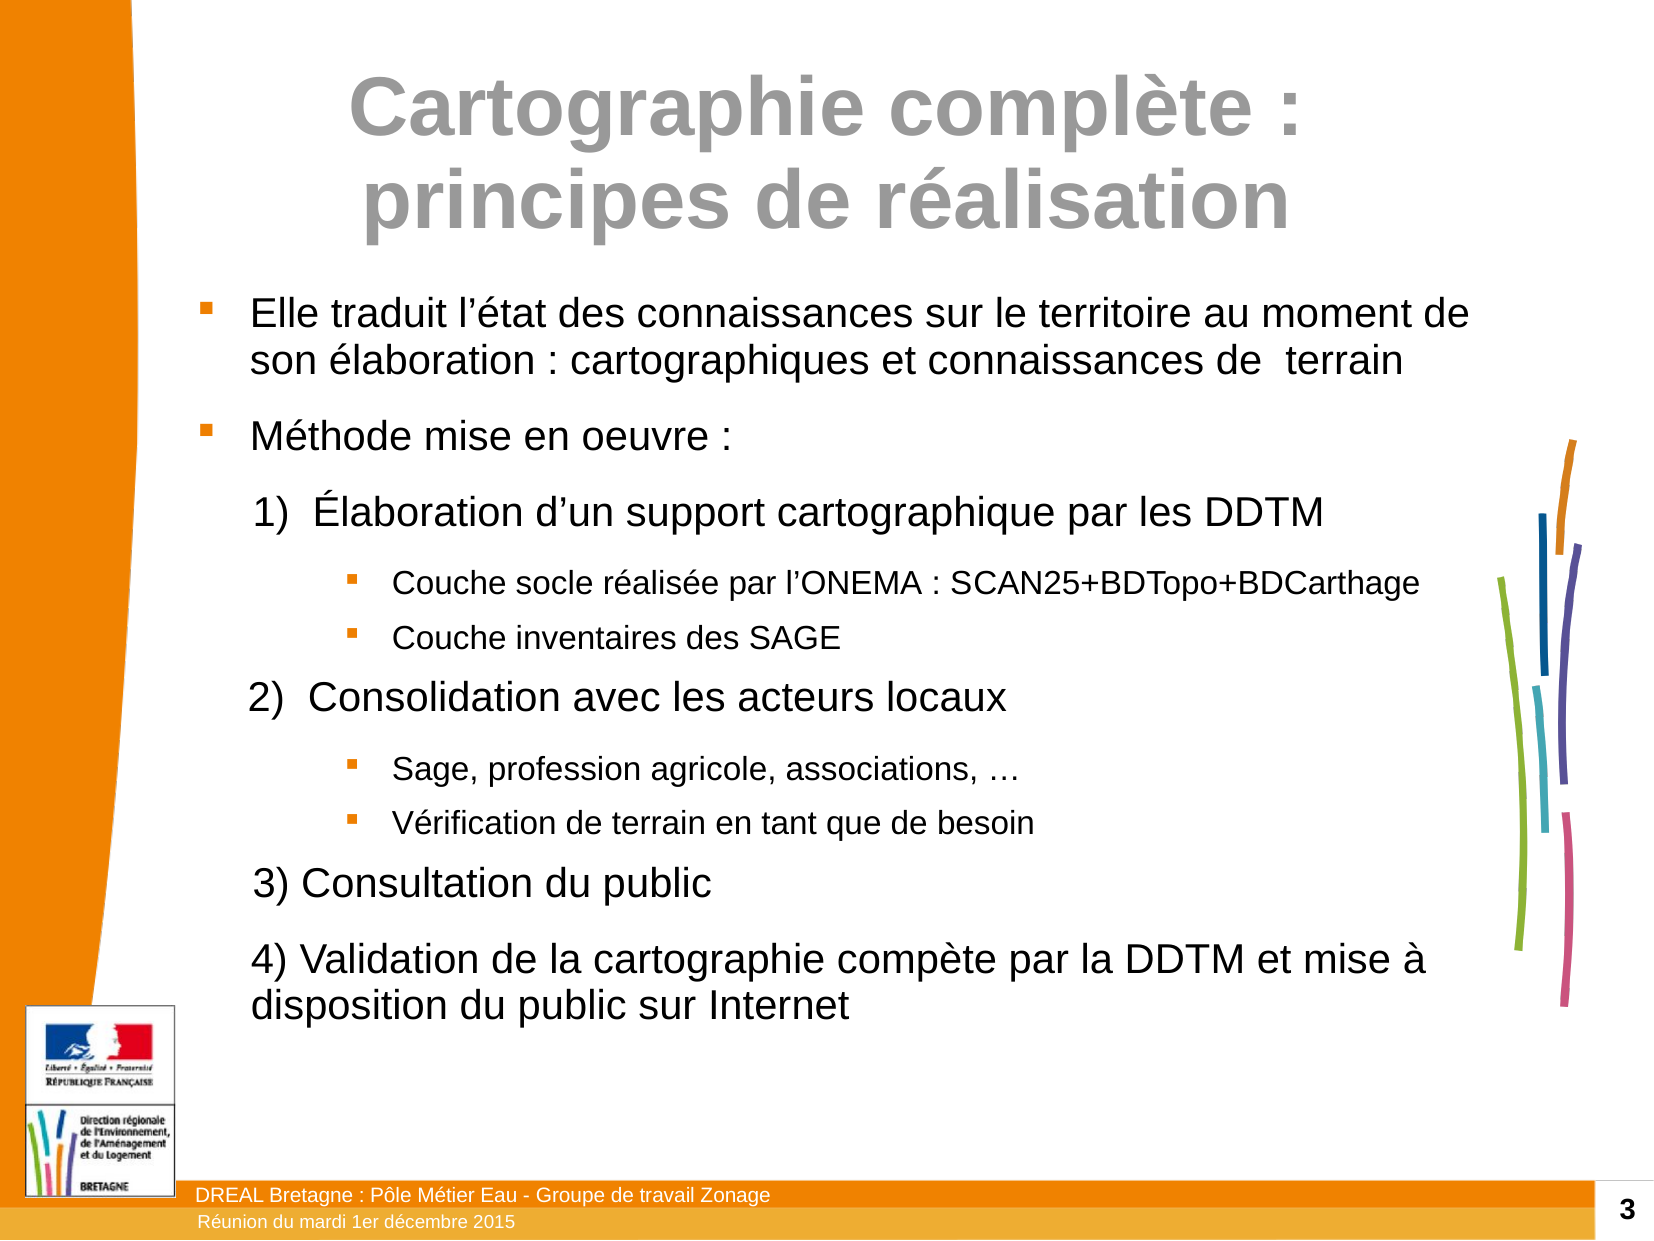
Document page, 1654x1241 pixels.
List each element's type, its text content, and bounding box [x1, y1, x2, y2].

list Elle traduit l’état des connaissances sur le territoire au moment de son élaboration : cartographiques et connaissances de terrain Méthode mise en oeuvre : 1) Élaboration d’un support cartographique par les DDTM Couche socle réalisée par l’ONEMA : SCAN25+BDTopo+BDCarthage Couche inventaires des SAGE 2) Consolidation avec les acteurs locaux Sage, profession agricole, associations, … Vérification de terrain en tant que de besoin 3) Consultation du public 4) Validation de la cartographie compète par la DDTM et mise à disposition du public sur Internet [179, 290, 1509, 1029]
picture [0, 0, 1654, 1240]
title Cartographie complète : principes de réalisation [82, 49, 1571, 257]
